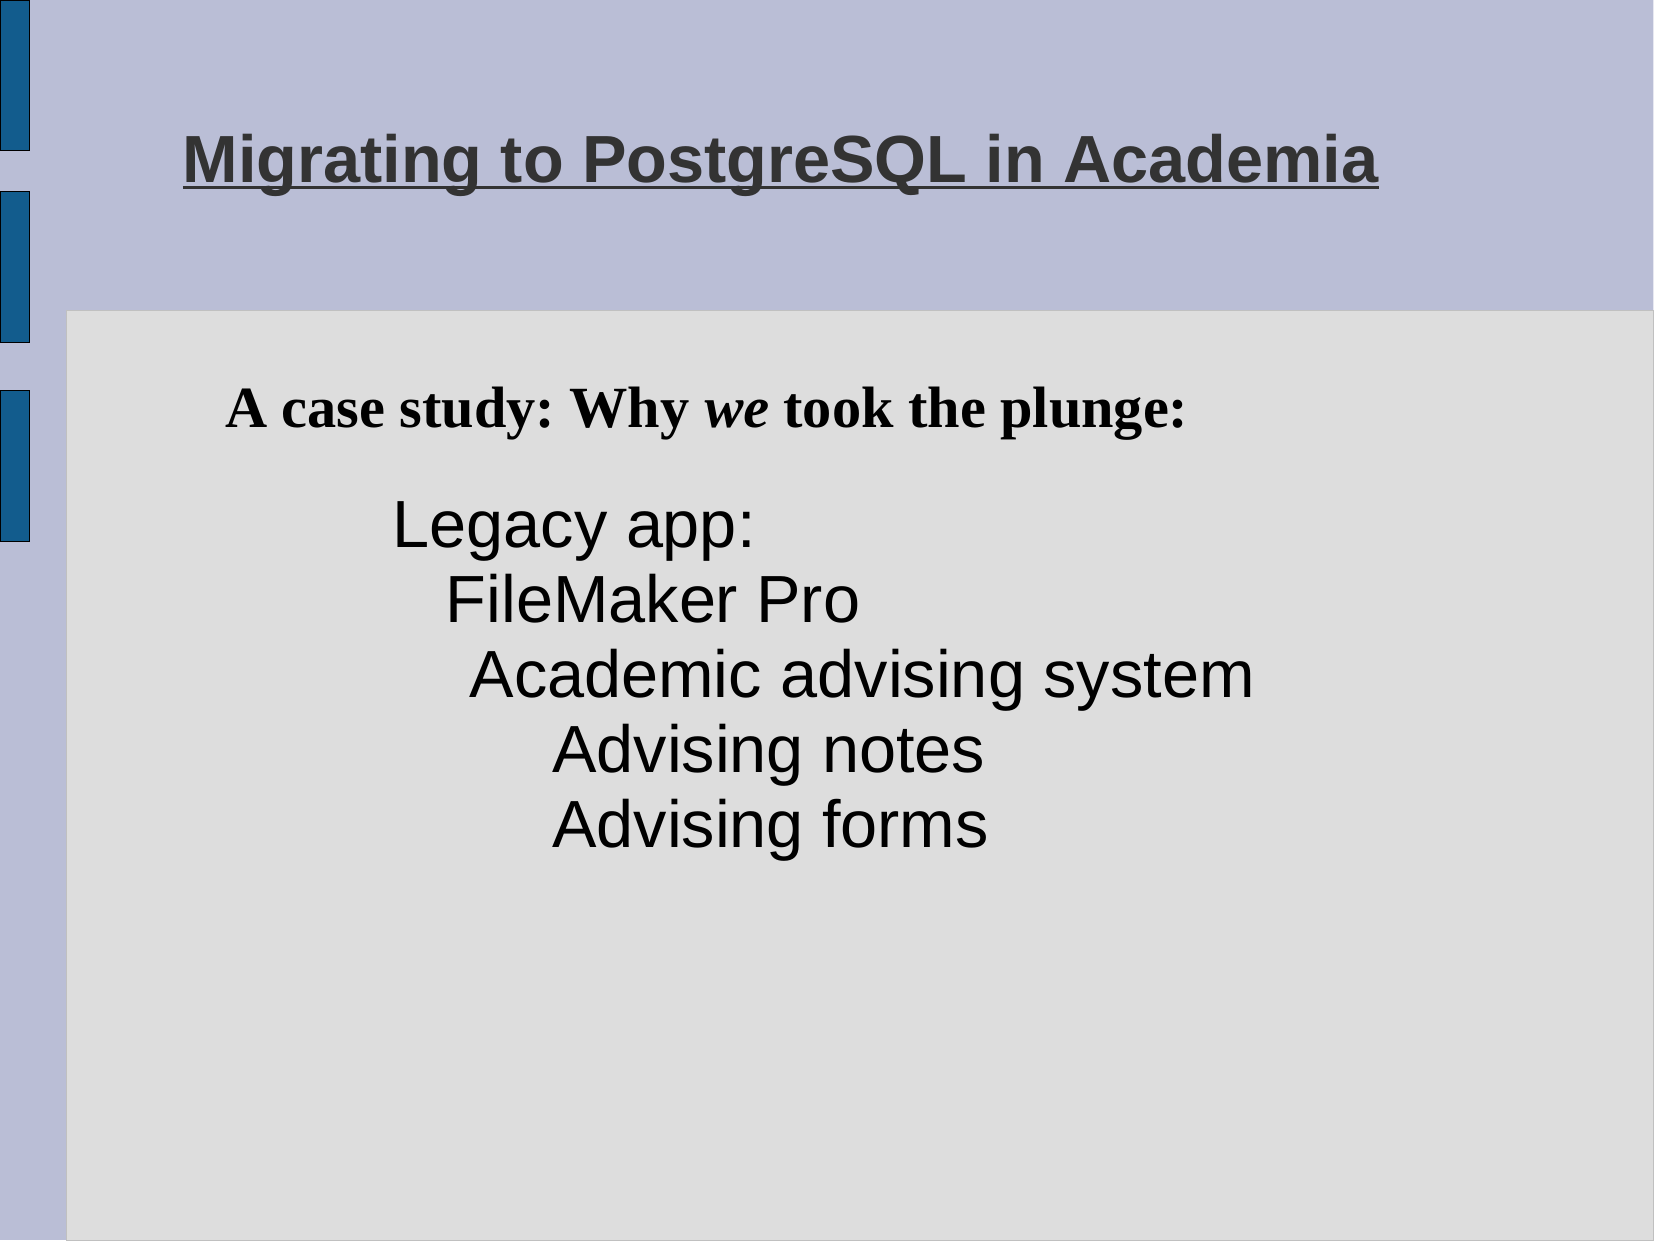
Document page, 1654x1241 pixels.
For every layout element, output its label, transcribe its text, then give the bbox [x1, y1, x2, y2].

text_box Legacy app: FileMaker Pro Academic advising system Advising notes Advising forms [375, 487, 1388, 862]
text_box A case study: Why we took the plunge: [225, 375, 1388, 441]
title Migrating to PostgreSQL in Academia [75, 55, 1488, 263]
